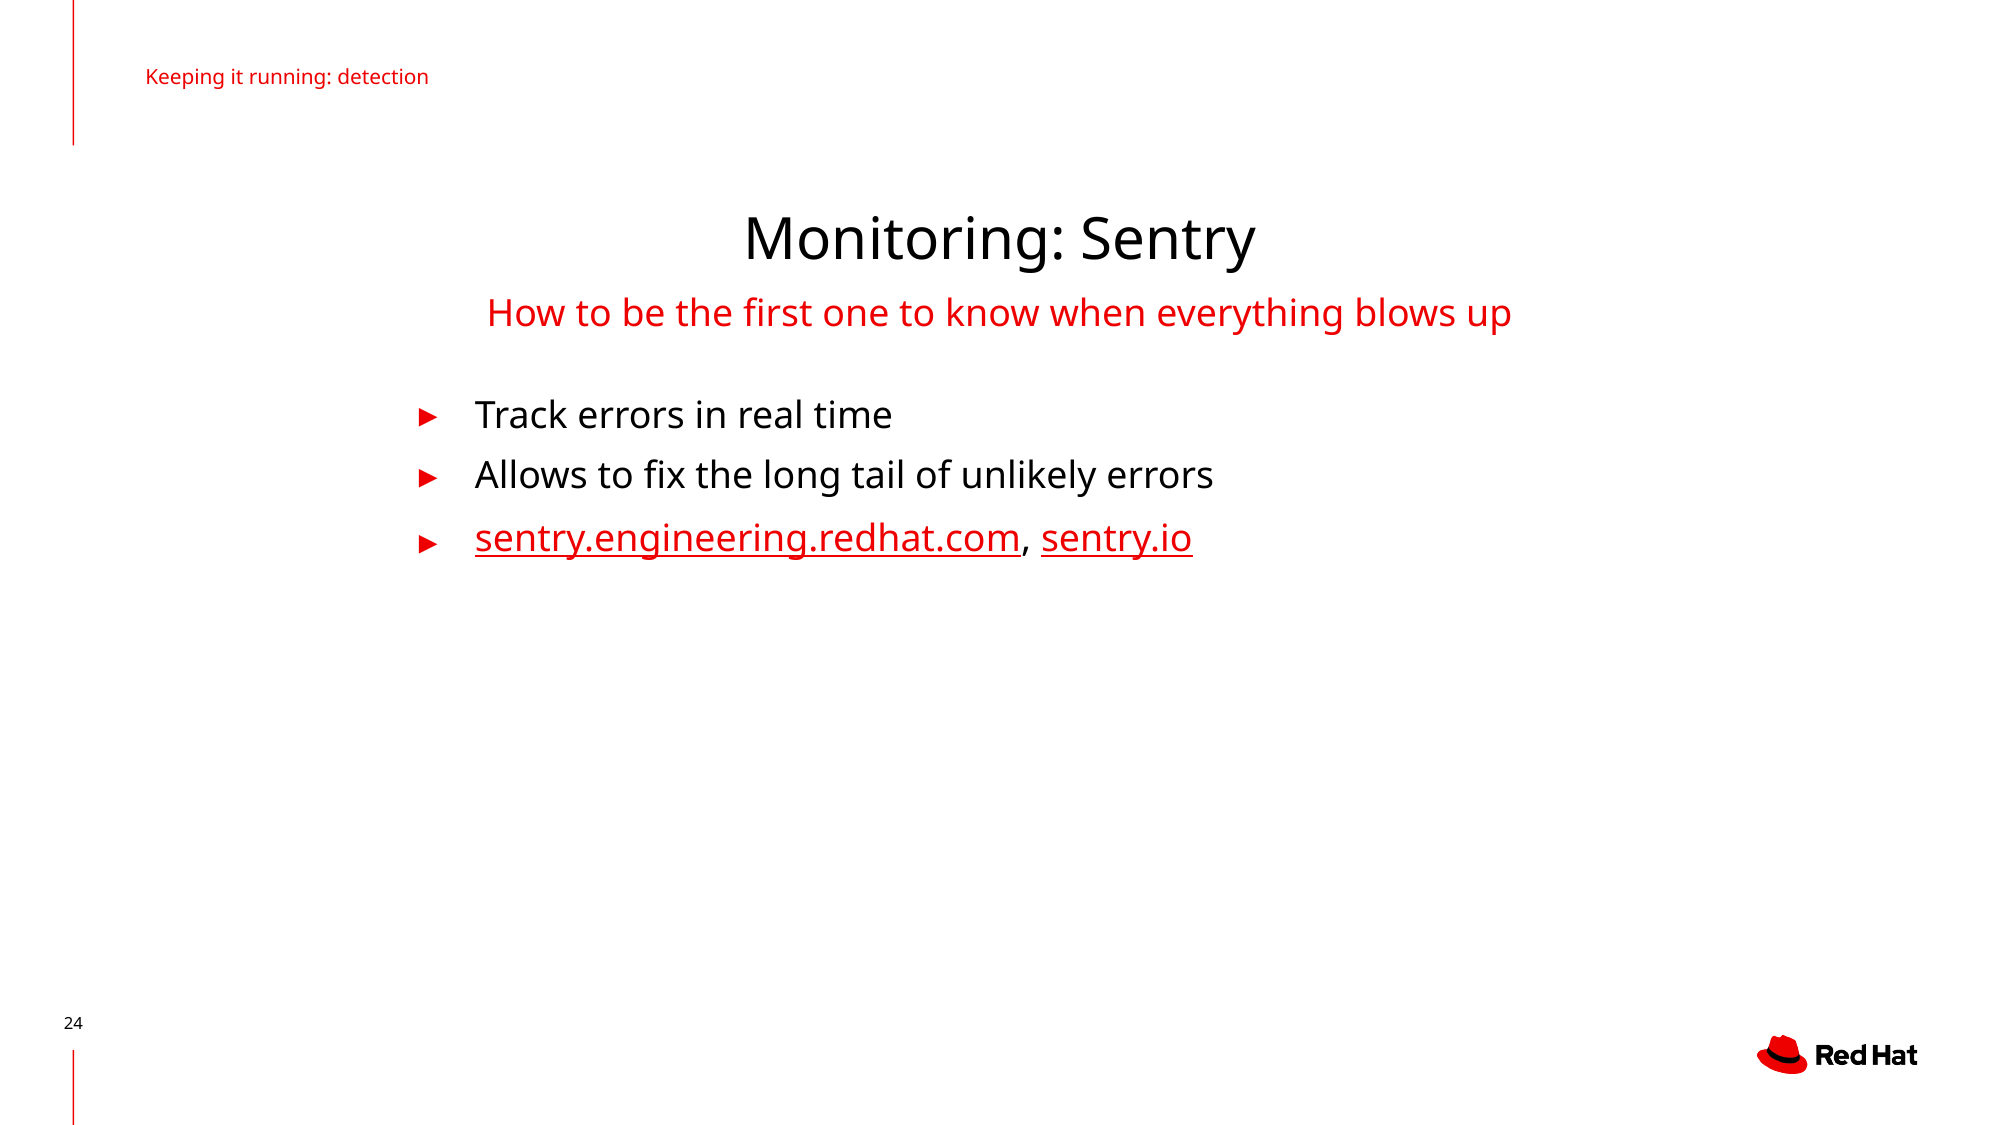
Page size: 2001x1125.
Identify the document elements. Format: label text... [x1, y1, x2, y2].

subtitle Keeping it running: detection [73, 9, 919, 143]
slide_number <number> [13, 1012, 134, 1036]
picture [1757, 1035, 1918, 1074]
title Monitoring: Sentry [145, 180, 1855, 271]
list Track errors in real time Allows to fix the long tail of unlikely errors sentry.engineering.redhat.com, sentry.io [399, 375, 1600, 977]
subtitle How to be the first one to know when everything blows up [145, 271, 1855, 320]
